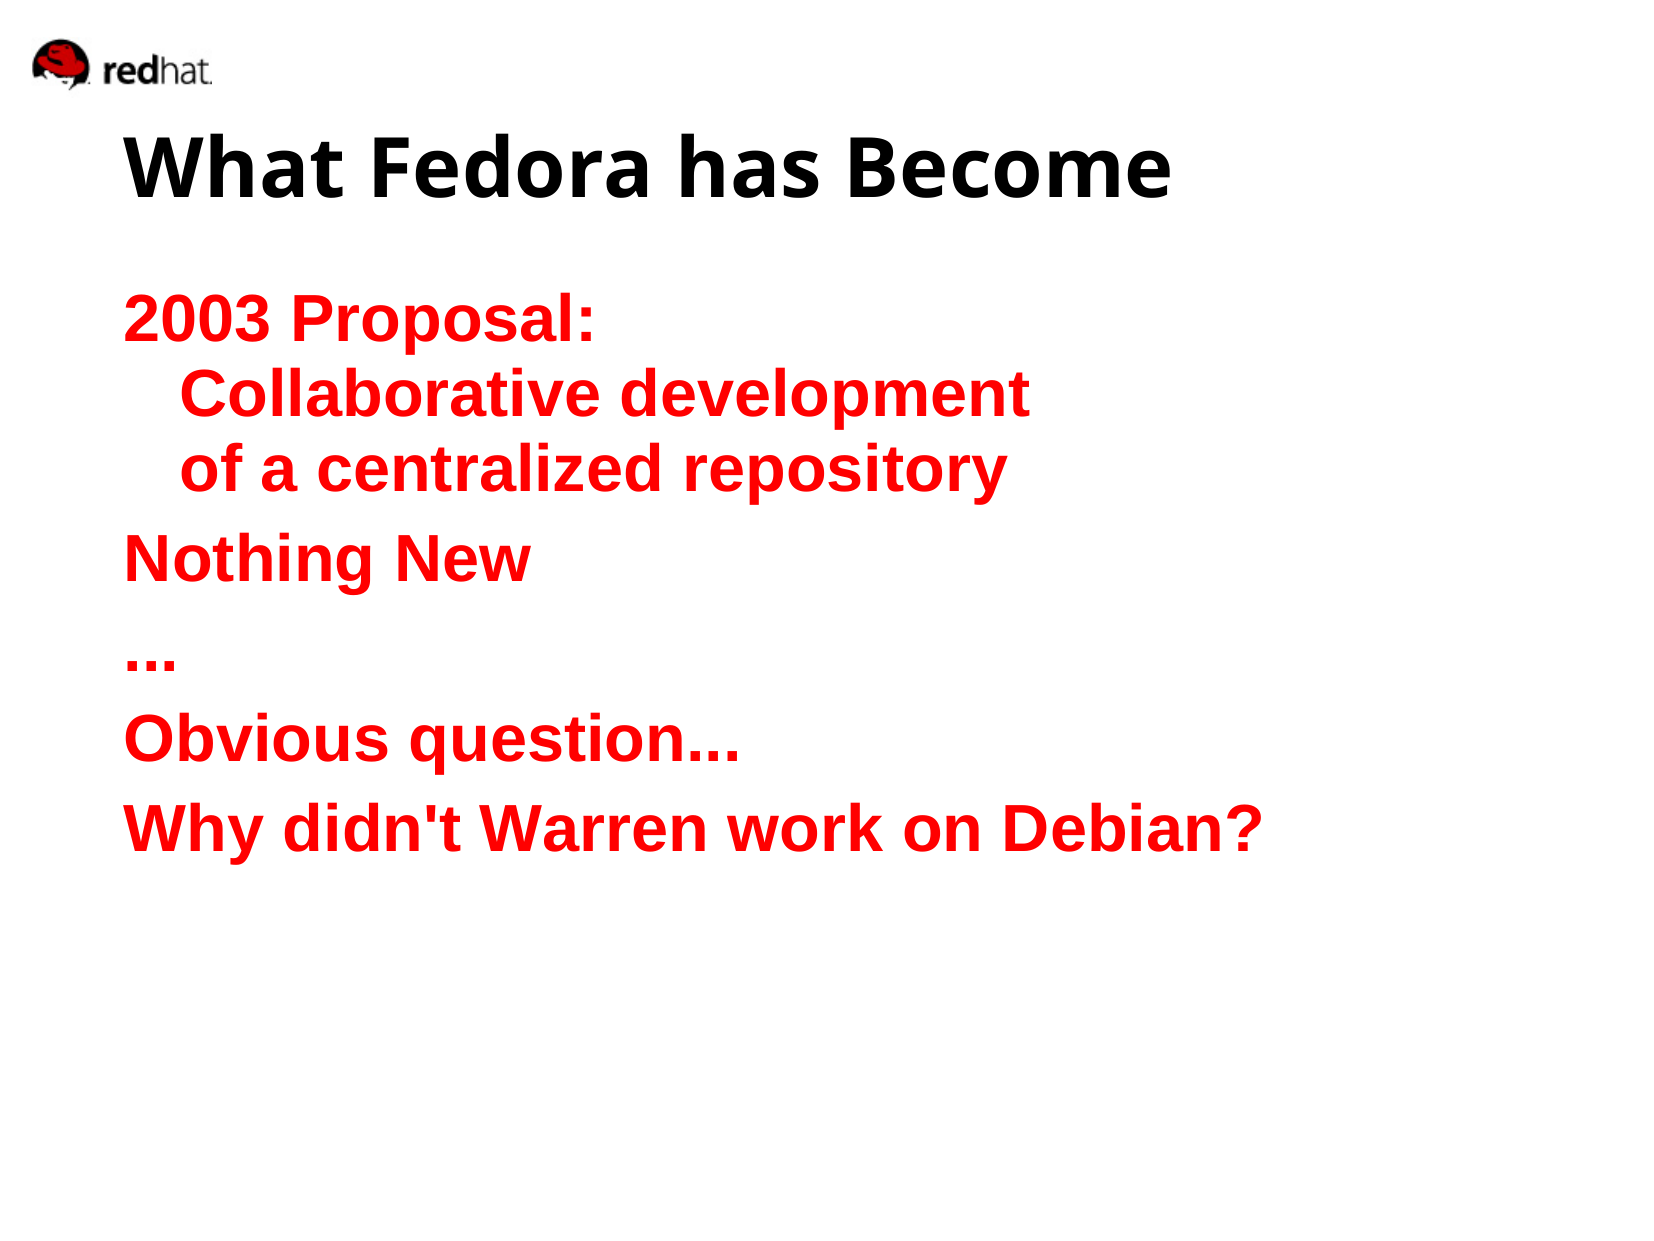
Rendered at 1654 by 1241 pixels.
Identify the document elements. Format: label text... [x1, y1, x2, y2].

picture [31, 37, 212, 98]
title What Fedora has Become [123, 110, 1529, 221]
list 2003 Proposal: Collaborative development of a centralized repository Nothing New ... Obvious question... Why didn't Warren work on Debian? [123, 281, 1529, 1149]
